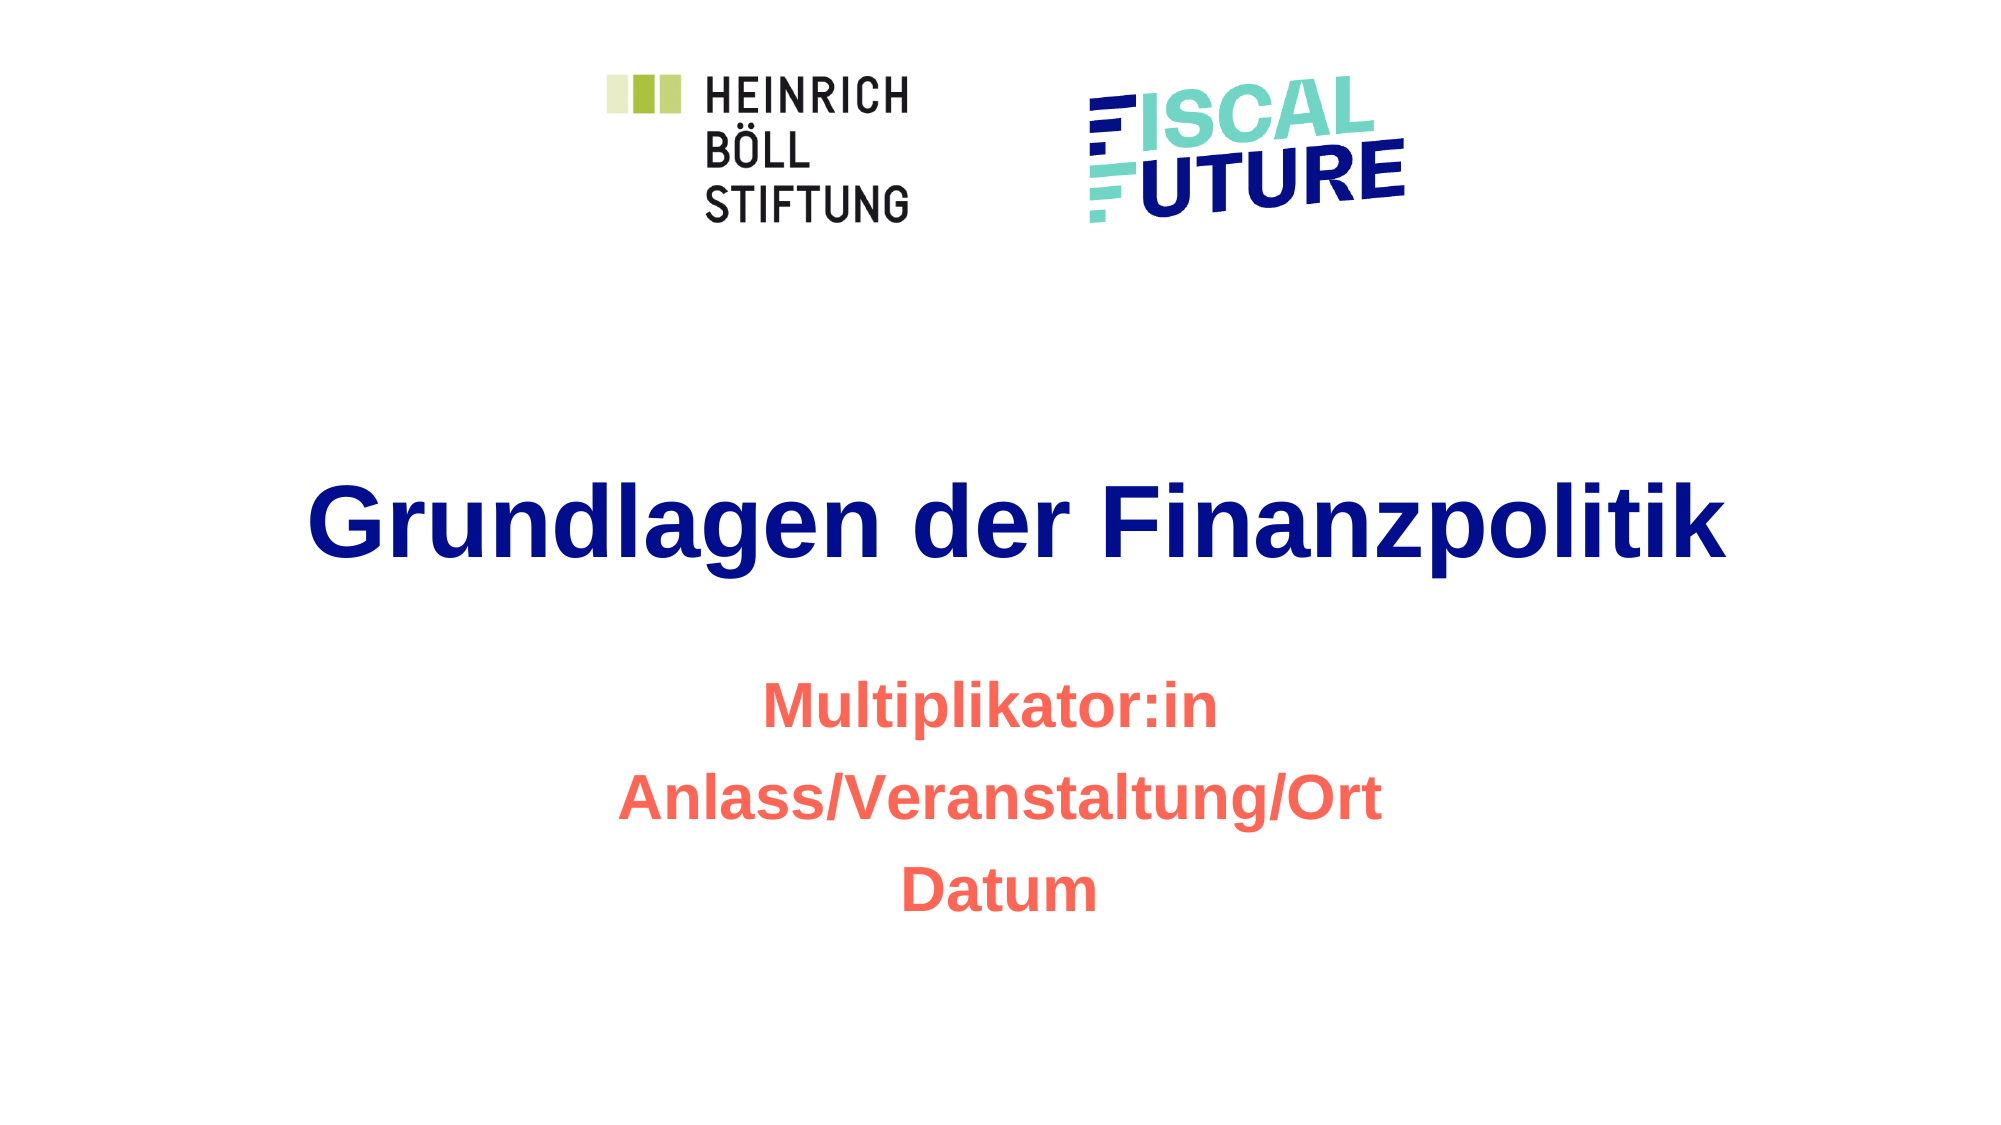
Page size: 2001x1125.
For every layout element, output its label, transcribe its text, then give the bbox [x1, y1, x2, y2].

picture [575, 61, 1426, 267]
text_box Grundlagen der Finanzpolitik [17, 429, 2000, 554]
text_box Multiplikator:in Anlass/Veranstaltung/Ort Datum [0, 648, 2000, 956]
text_box [0, 0, 2000, 309]
